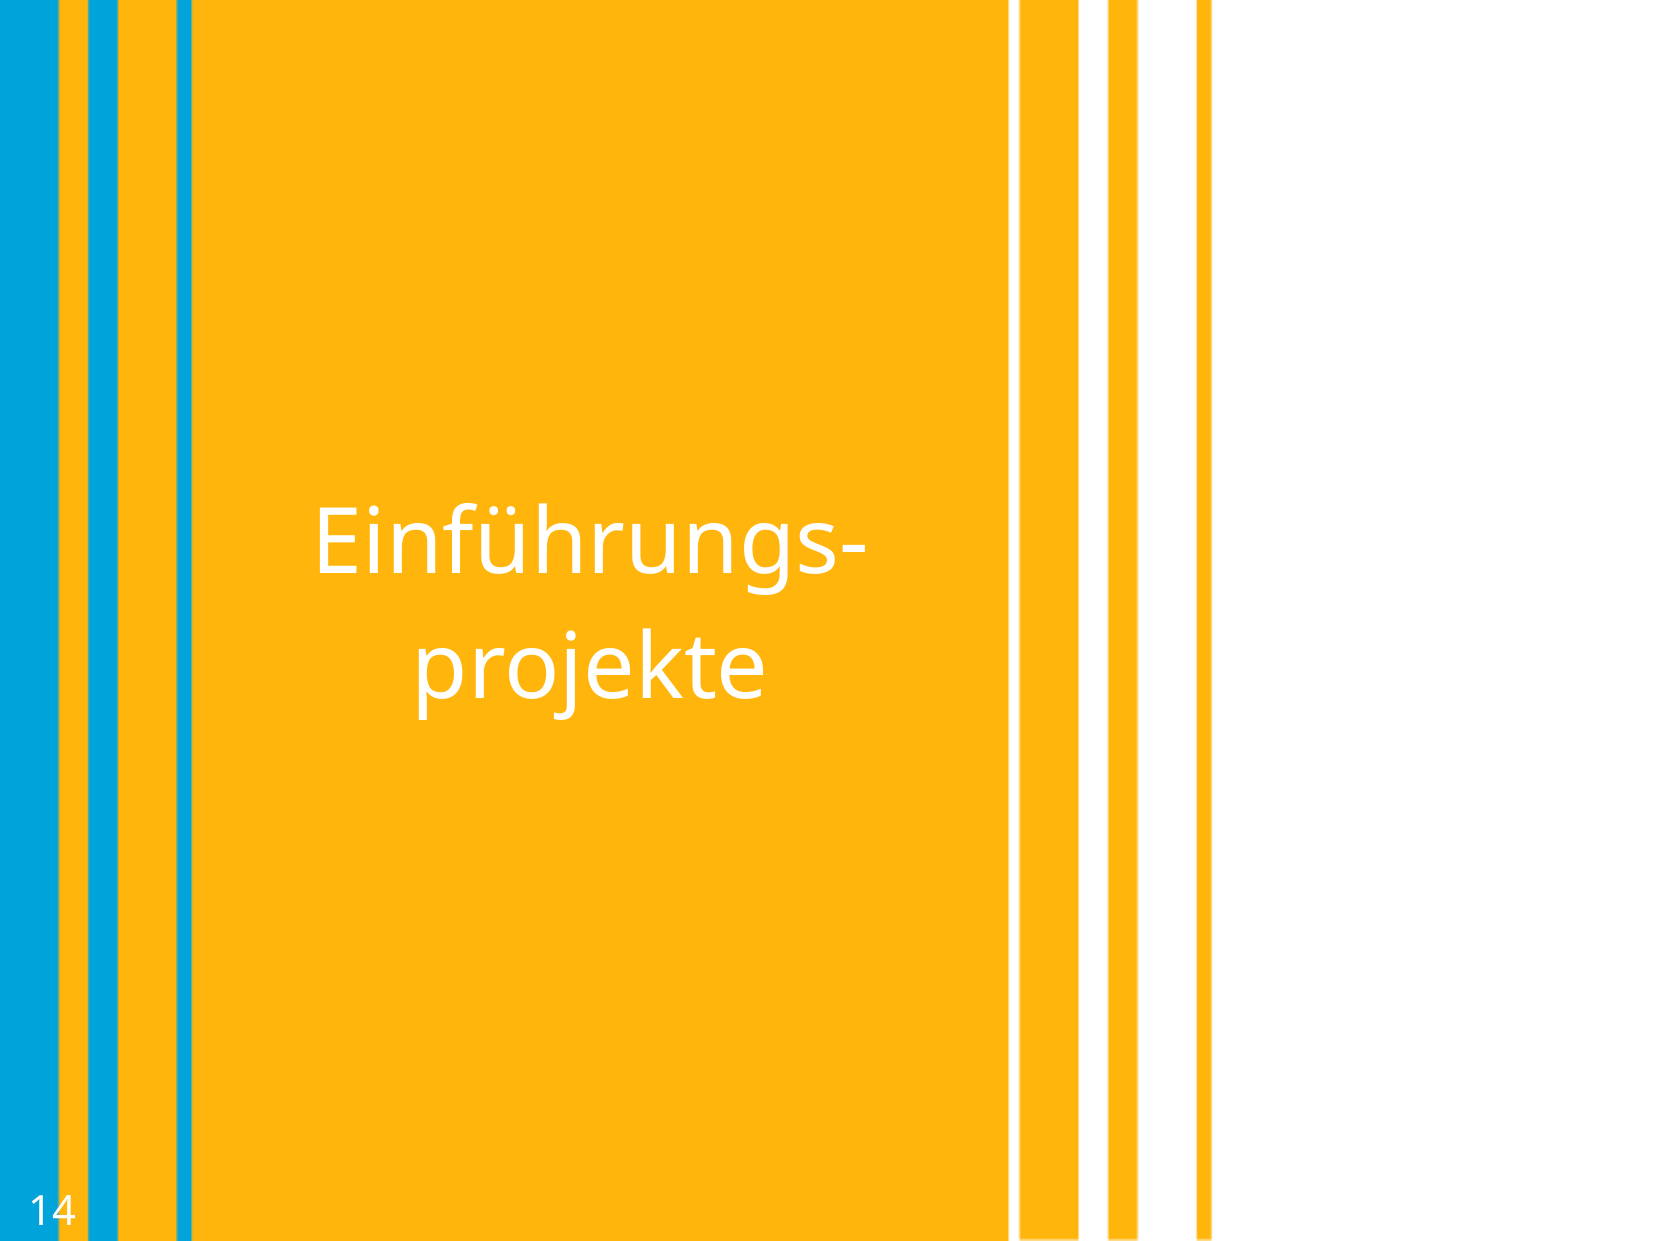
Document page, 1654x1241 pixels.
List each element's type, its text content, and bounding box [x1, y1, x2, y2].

picture [58, 0, 89, 1241]
title Einführungs- projekte [206, 49, 975, 1152]
picture [117, 0, 178, 1241]
picture [57, 1200, 67, 1215]
picture [192, 0, 1654, 1241]
